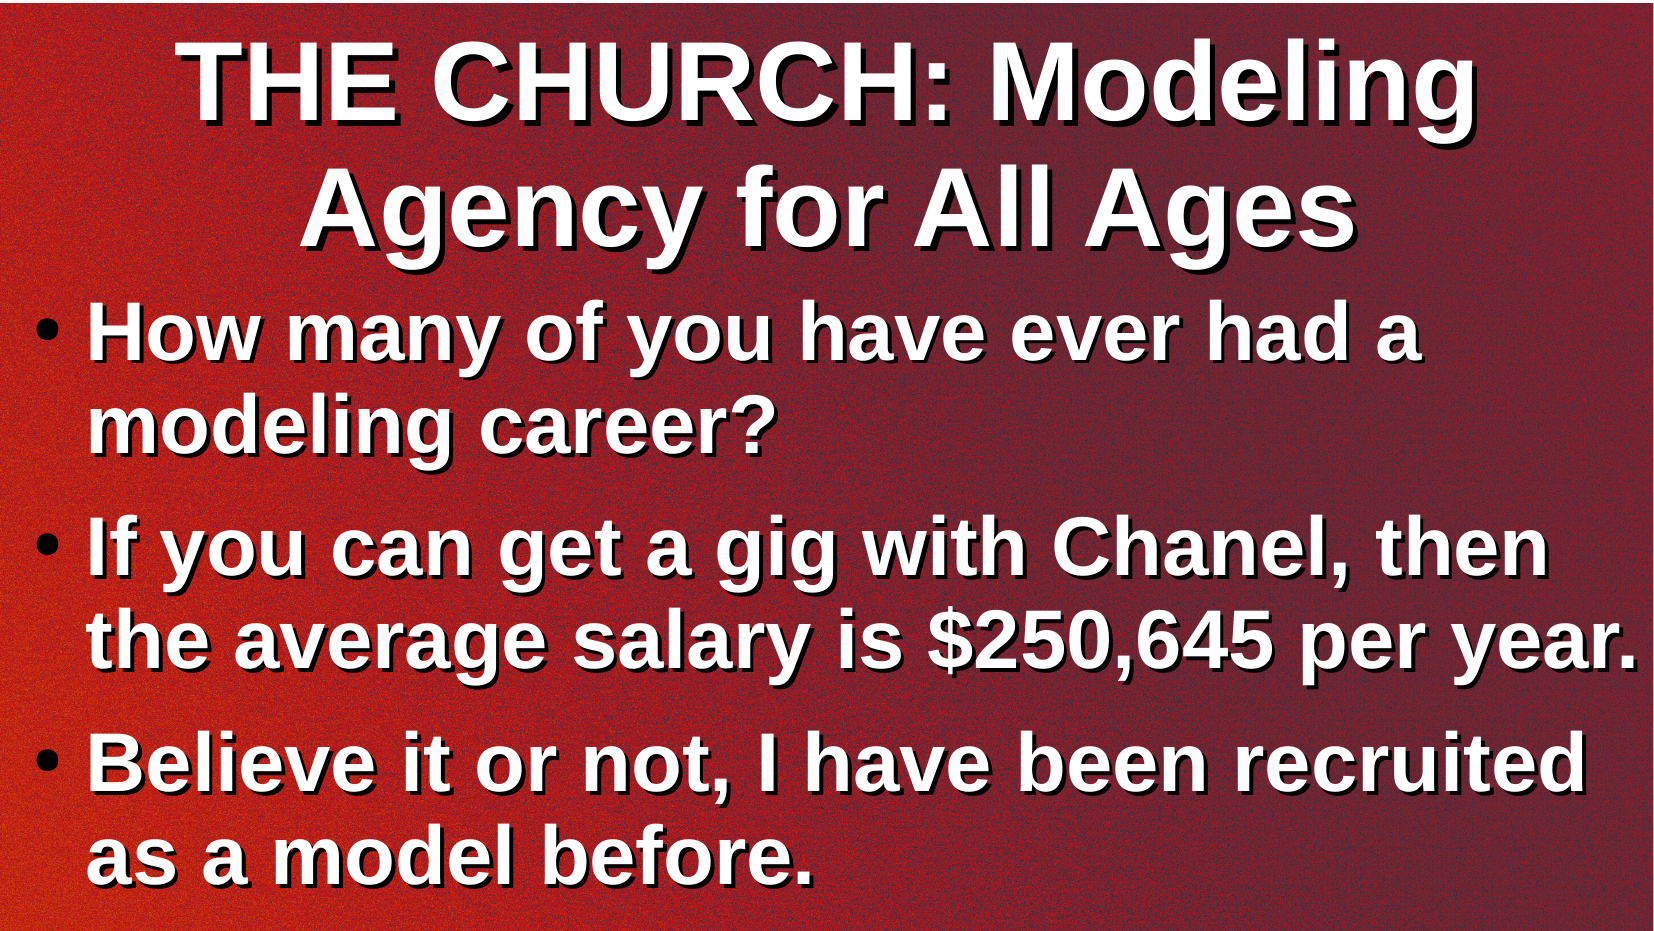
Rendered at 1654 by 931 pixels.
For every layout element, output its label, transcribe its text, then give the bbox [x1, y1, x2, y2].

list How many of you have ever had a modeling career? If you can get a gig with Chanel, then the average salary is $250,645 per year. Believe it or not, I have been recruited as a model before. [15, 285, 1651, 931]
picture [0, 3, 1654, 931]
title THE CHURCH: Modeling Agency for All Ages [1, 18, 1654, 271]
